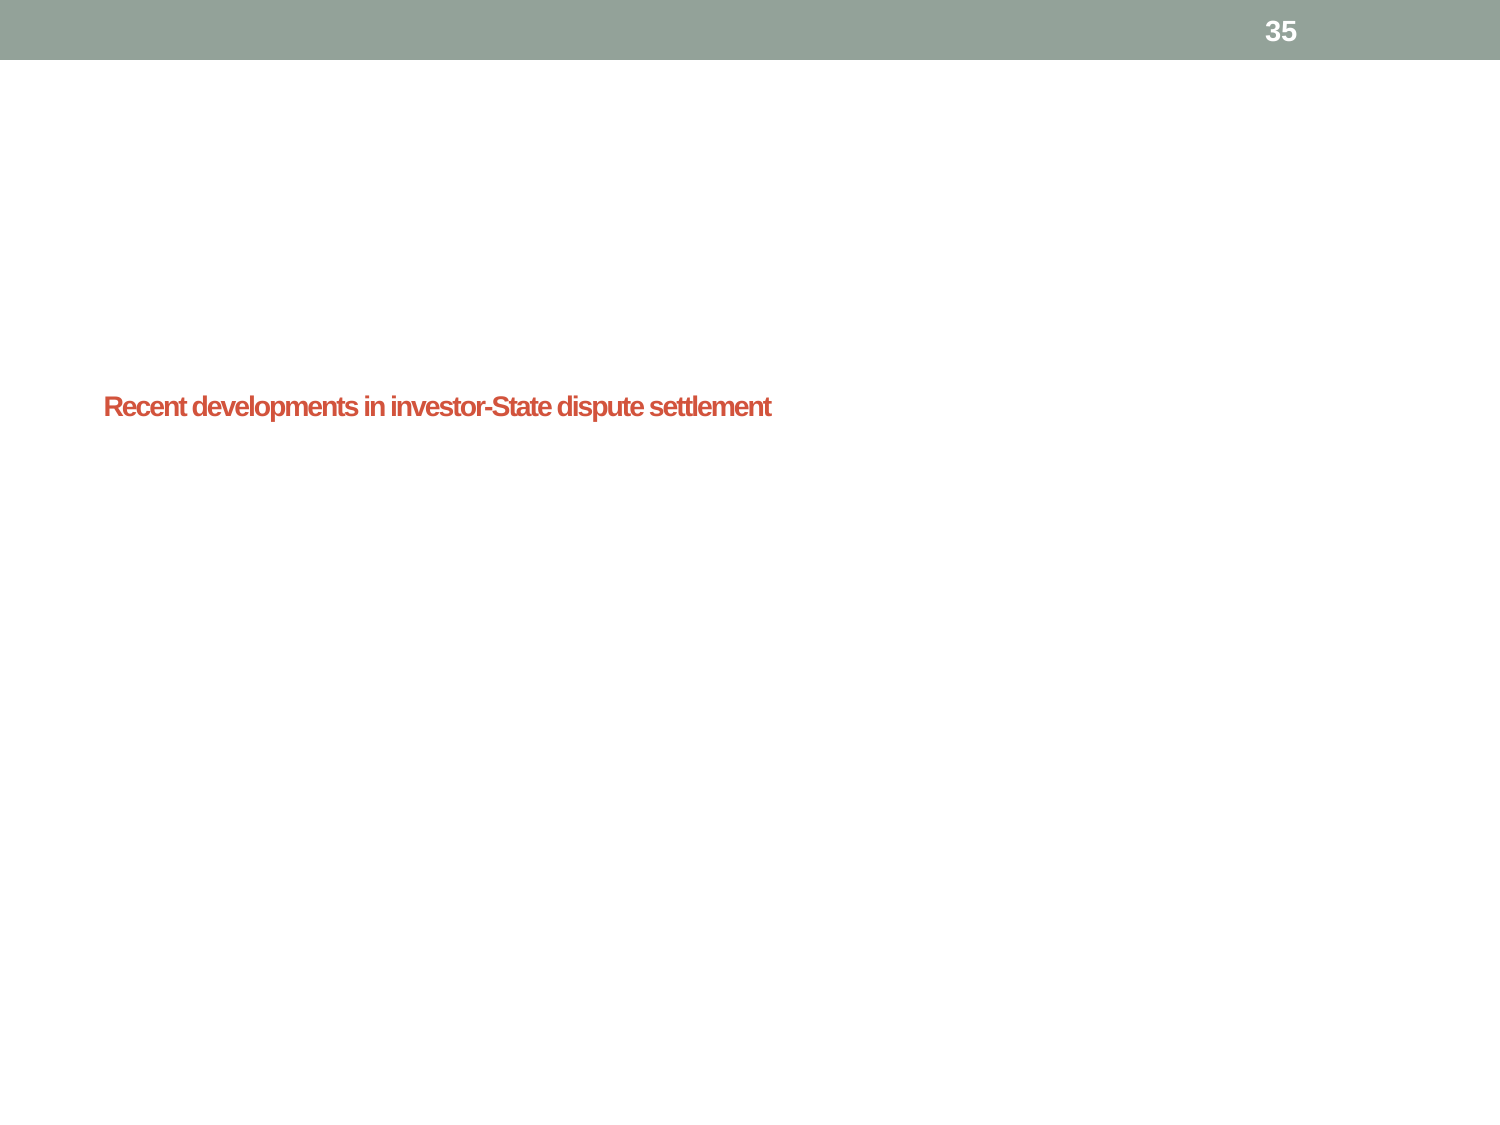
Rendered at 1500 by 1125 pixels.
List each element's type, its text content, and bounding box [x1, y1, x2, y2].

title Recent developments in investor-State dispute settlement [88, 243, 1439, 431]
slide_number <編號> [1250, 3, 1425, 57]
